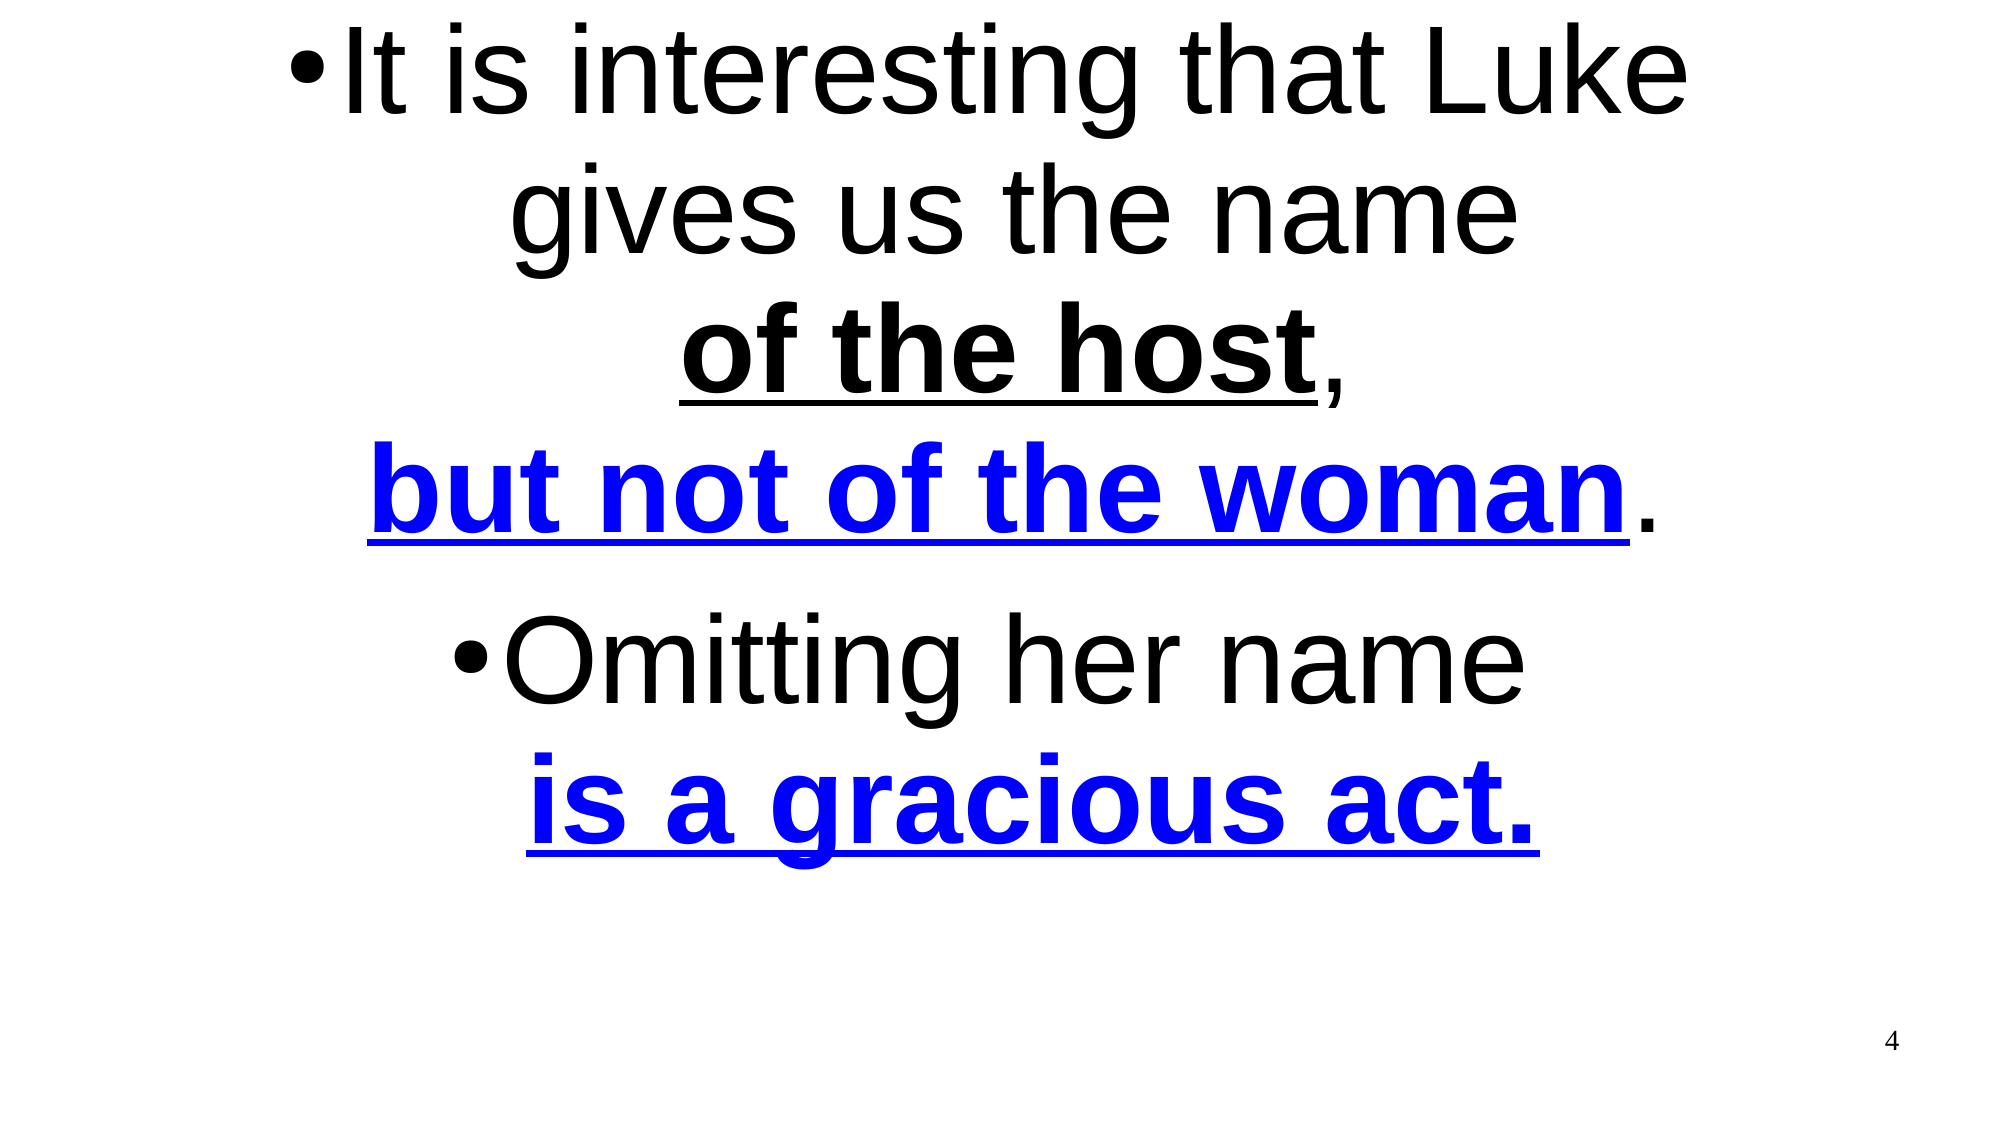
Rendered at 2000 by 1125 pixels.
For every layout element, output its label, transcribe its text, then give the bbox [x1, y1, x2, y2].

list It is interesting that Luke gives us the name of the host, but not of the woman. Omitting her name is a gracious act. [0, 0, 1996, 1123]
